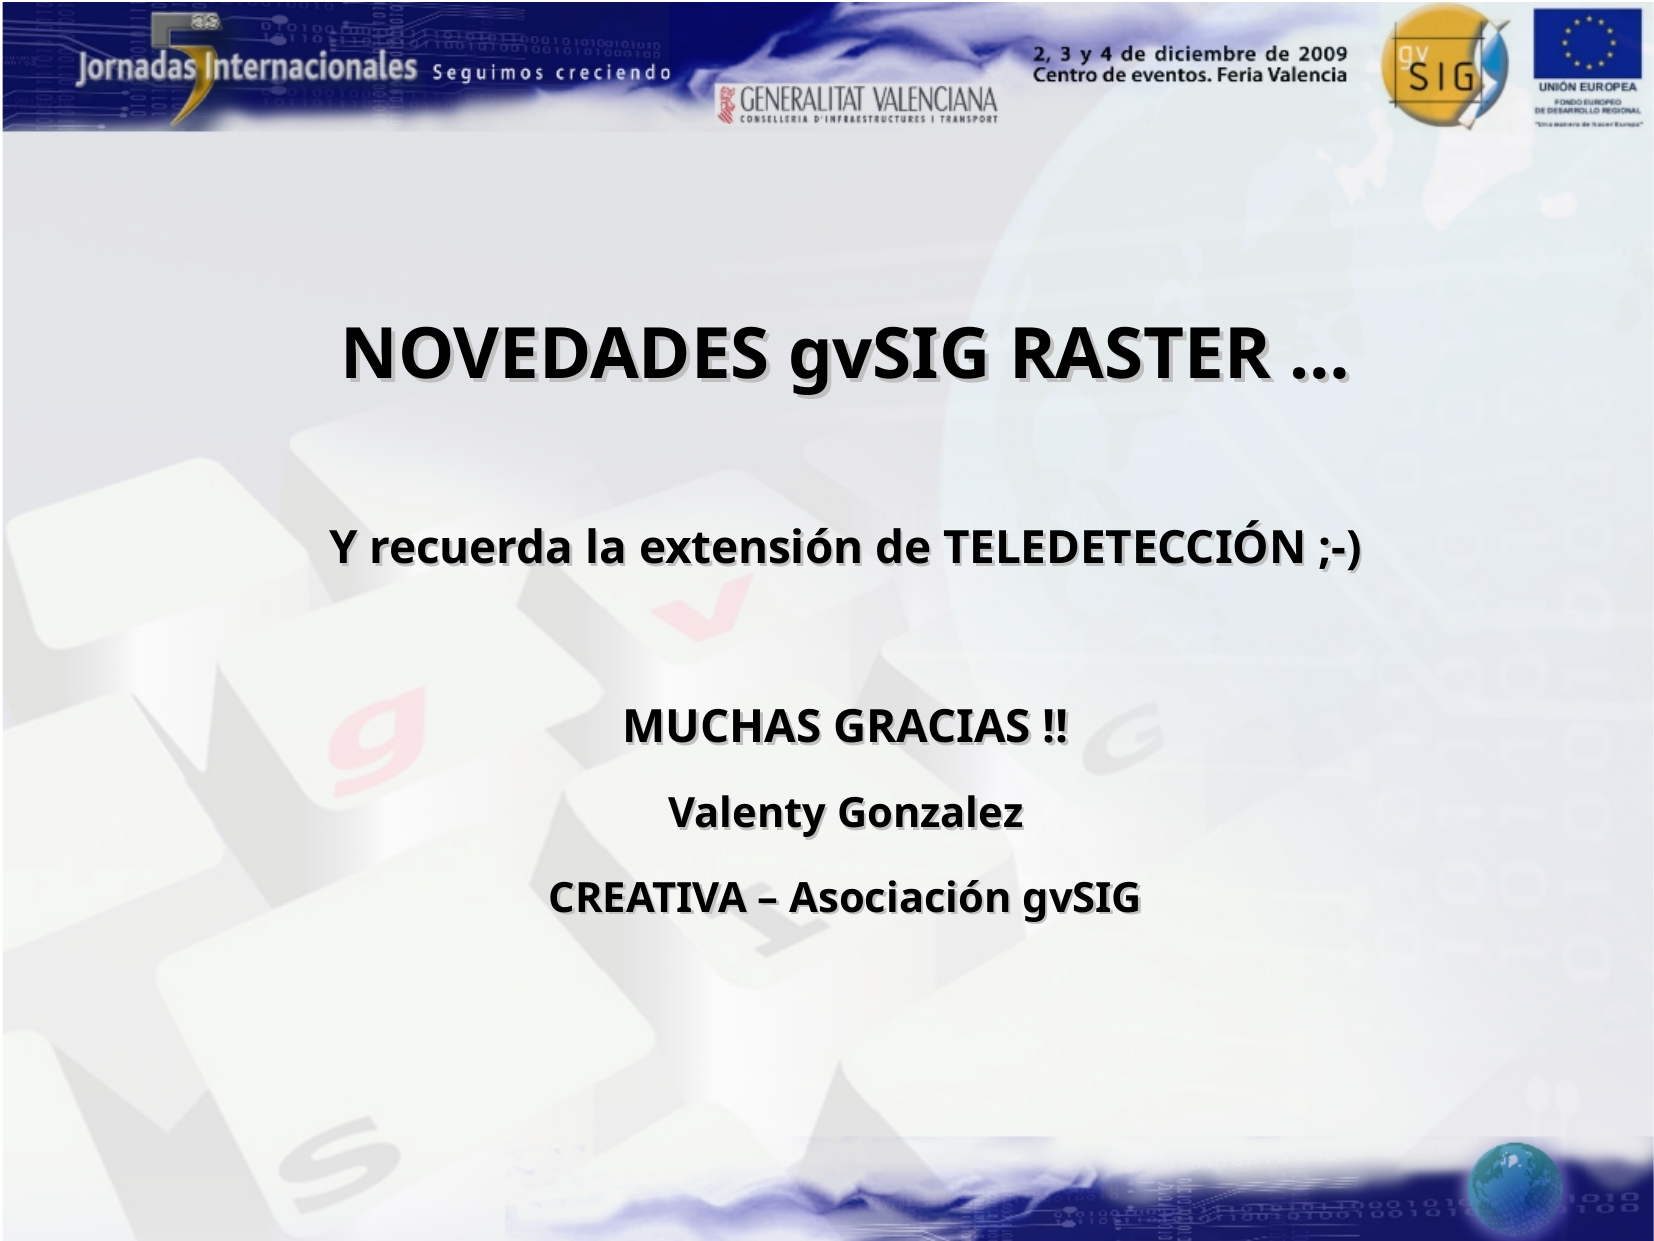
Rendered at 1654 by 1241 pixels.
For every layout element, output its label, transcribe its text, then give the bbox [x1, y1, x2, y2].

text_box NOVEDADES gvSIG RASTER … Y recuerda la extensión de TELEDETECCIÓN ;-) MUCHAS GRACIAS !! Valenty Gonzalez CREATIVA – Asociación gvSIG [314, 188, 1378, 1241]
picture [2, 2, 1654, 1241]
